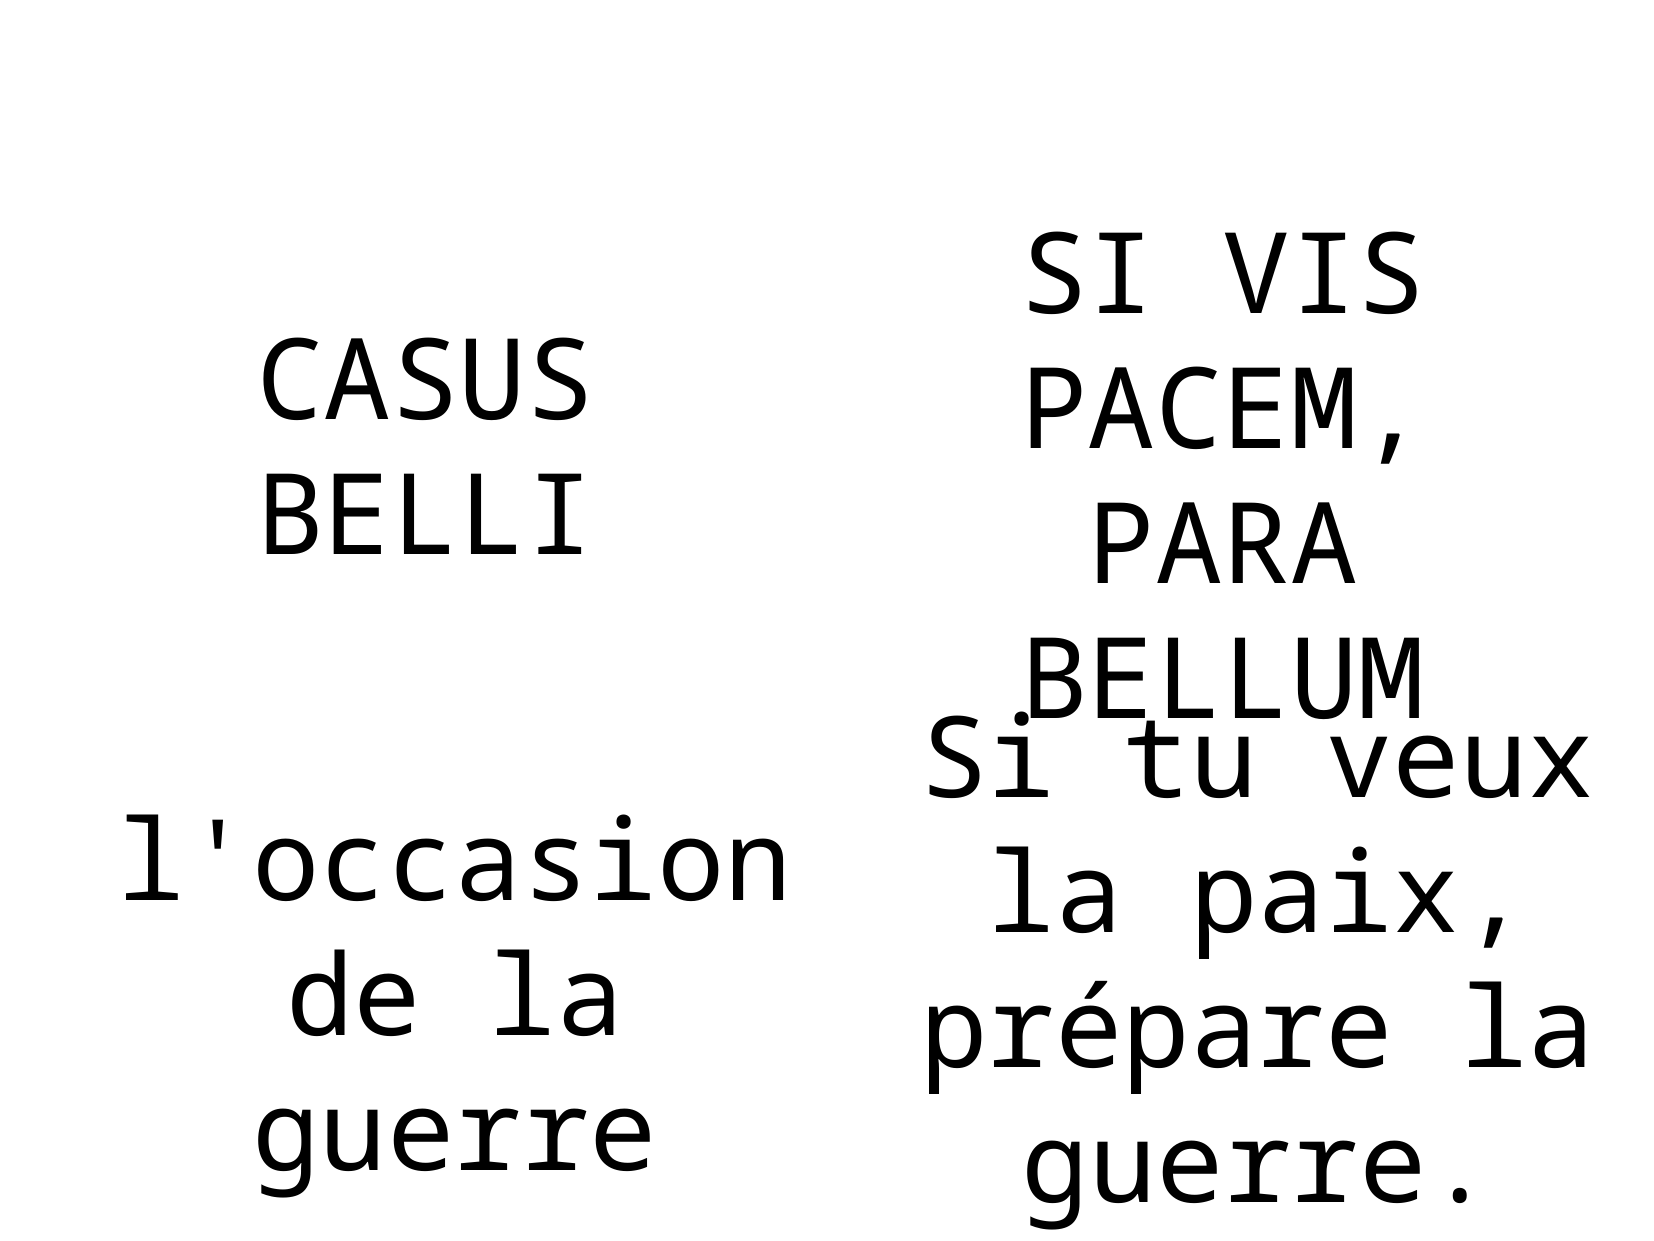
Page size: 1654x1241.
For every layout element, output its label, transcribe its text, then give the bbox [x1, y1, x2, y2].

title l'occasion de la guerre [82, 787, 827, 1052]
title SI VIS PACEM, PARA BELLUM [874, 200, 1571, 597]
title Si tu veux la paix, prépare la guerre. [885, 685, 1630, 1213]
title CASUS BELLI [82, 307, 768, 515]
